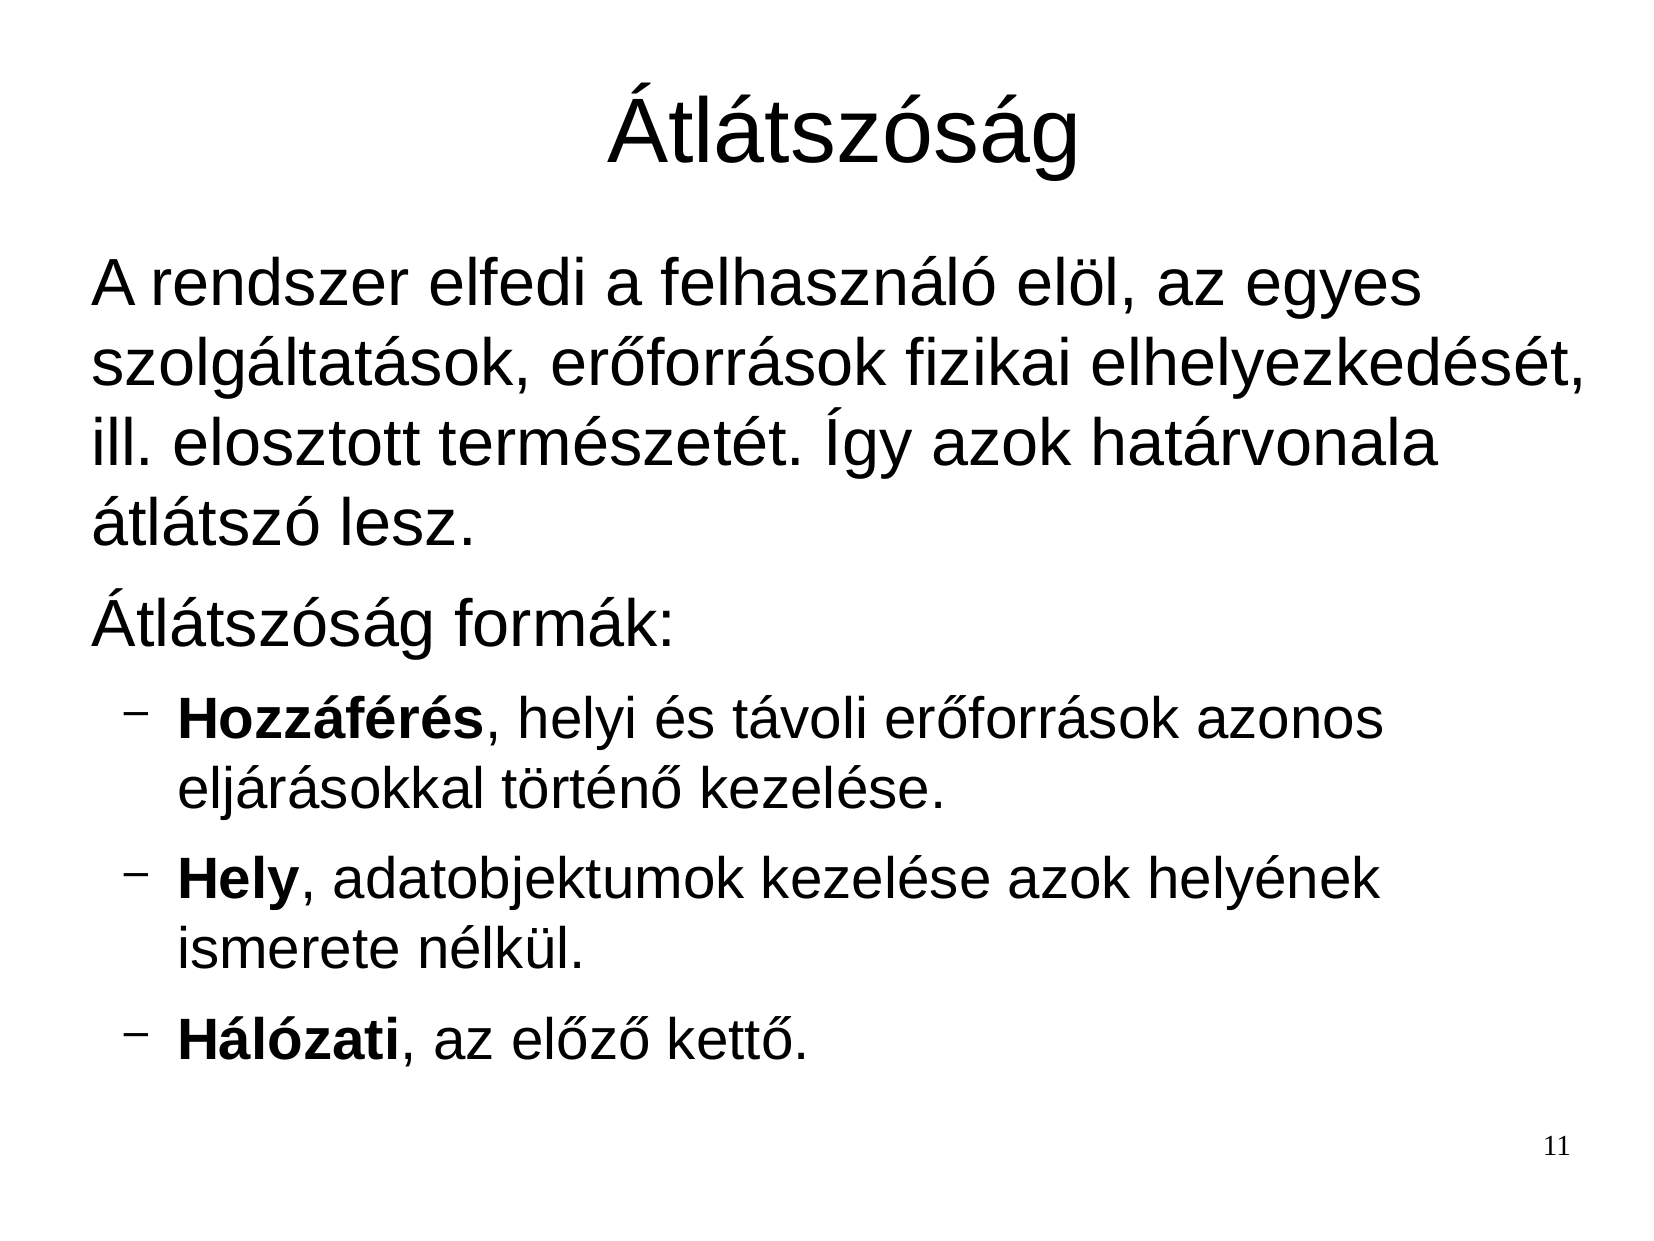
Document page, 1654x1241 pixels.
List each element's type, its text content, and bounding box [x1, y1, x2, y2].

title Átlátszóság [124, 22, 1530, 230]
list A rendszer elfedi a felhasználó elöl, az egyes szolgáltatások, erőforrások fizikai elhelyezkedését, ill. elosztott természetét. Így azok határvonala átlátszó lesz. Átlátszóság formák: Hozzáférés, helyi és távoli erőforrások azonos eljárásokkal történő kezelése. Hely, adatobjektumok kezelése azok helyének ismerete nélkül. Hálózati, az előző kettő. [20, 230, 1626, 1216]
